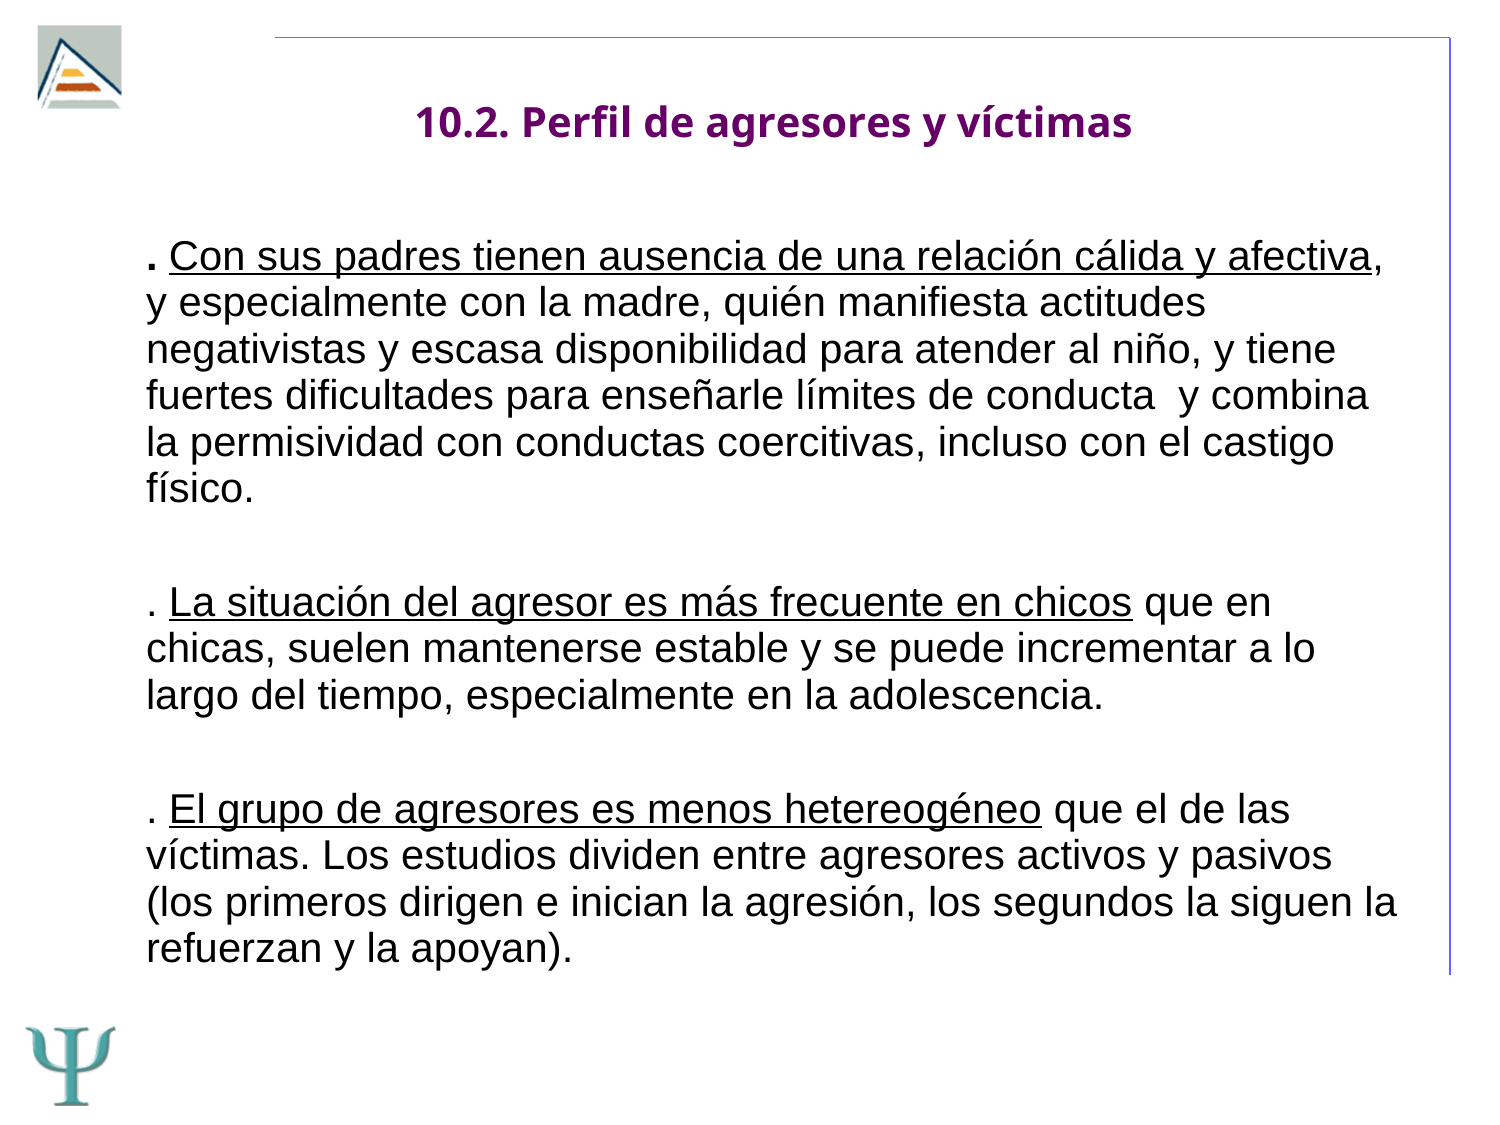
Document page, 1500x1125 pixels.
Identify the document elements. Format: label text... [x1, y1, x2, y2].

picture [24, 1024, 75, 1106]
list . Con sus padres tienen ausencia de una relación cálida y afectiva, y especialmente con la madre, quién manifiesta actitudes negativistas y escasa disponibilidad para atender al niño, y tiene fuertes dificultades para enseñarle límites de conducta y combina la permisividad con conductas coercitivas, incluso con el castigo físico. . La situación del agresor es más frecuente en chicos que en chicas, suelen mantenerse estable y se puede incrementar a lo largo del tiempo, especialmente en la adolescencia. . El grupo de agresores es menos hetereogéneo que el de las víctimas. Los estudios dividen entre agresores activos y pasivos (los primeros dirigen e inician la agresión, los segundos la siguen la refuerzan y la apoyan). [75, 224, 1426, 1125]
picture [37, 24, 122, 109]
title 10.2. Perfil de agresores y víctimas [147, 74, 1400, 168]
